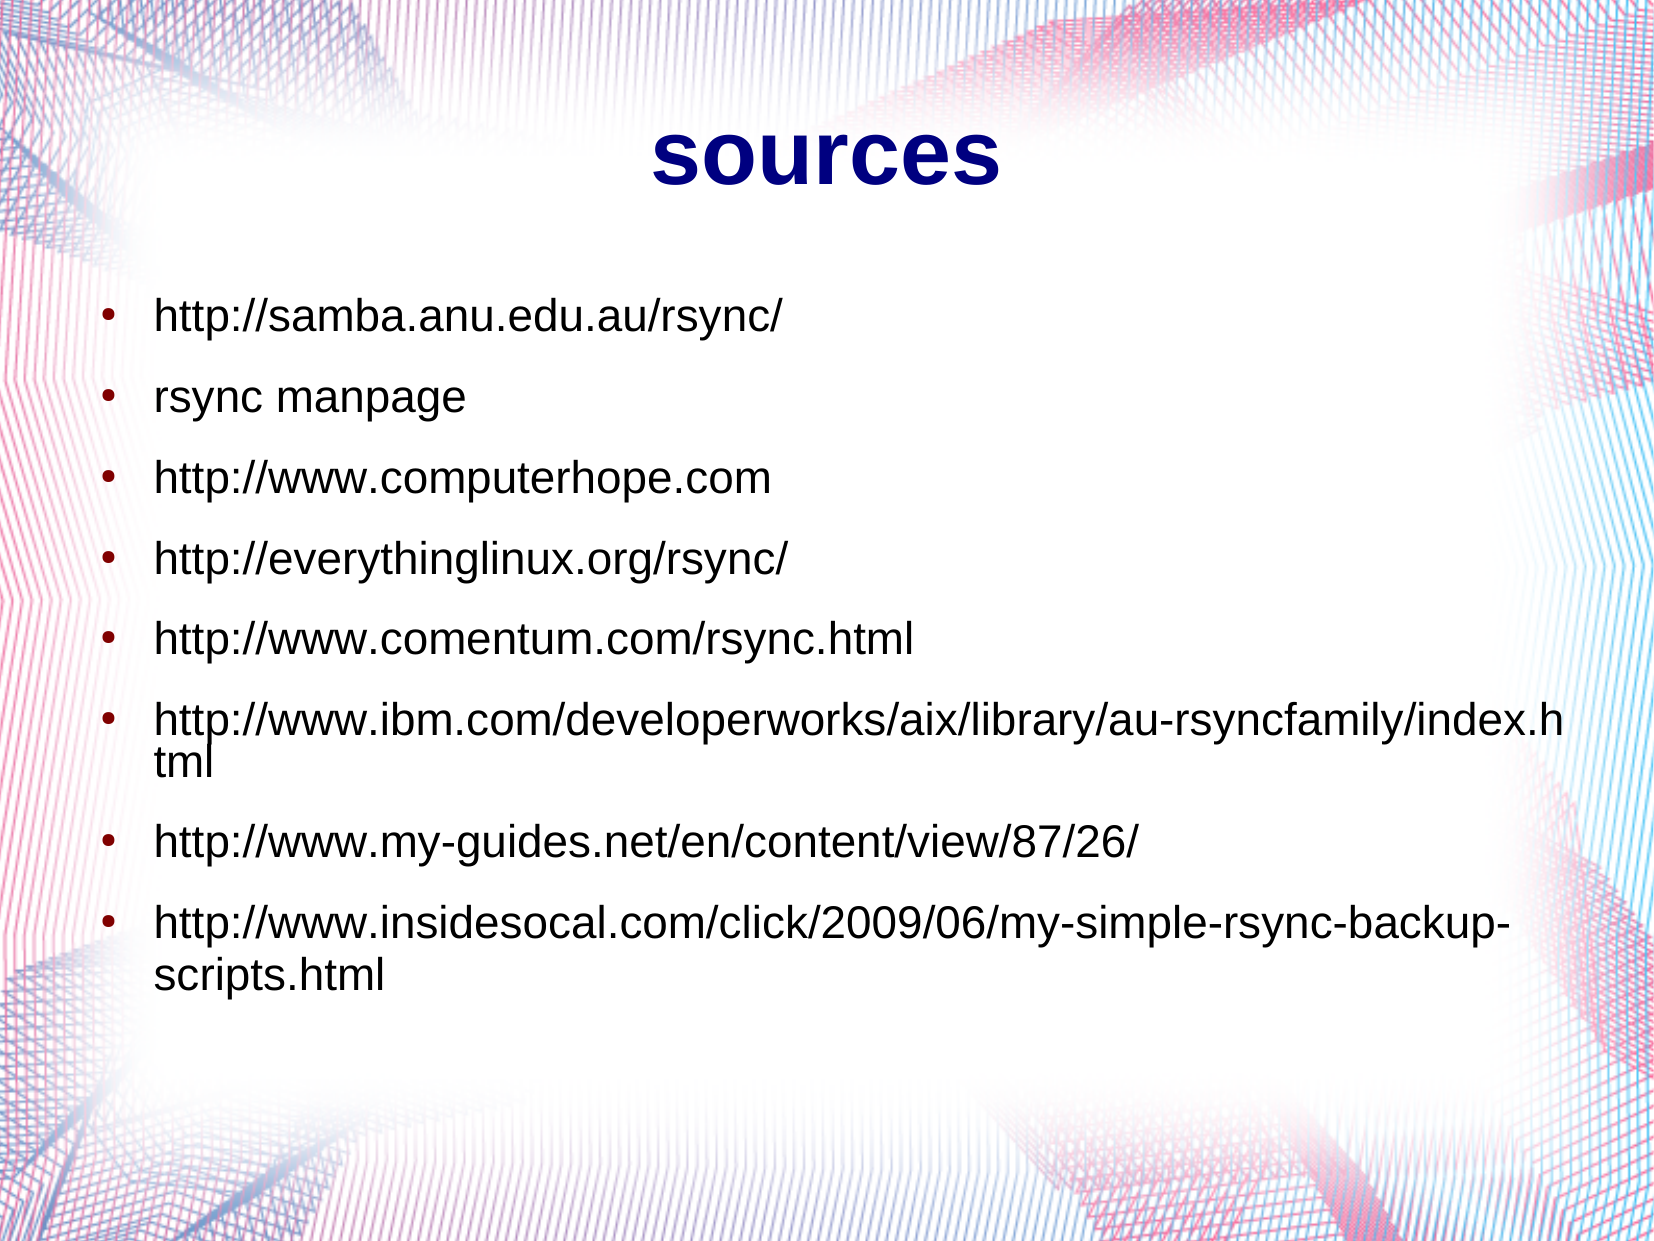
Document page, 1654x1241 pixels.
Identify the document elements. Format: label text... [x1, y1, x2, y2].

title sources [82, 56, 1571, 250]
picture [0, 0, 1654, 1241]
list http://samba.anu.edu.au/rsync/ rsync manpage http://www.computerhope.com http://everythinglinux.org/rsync/ http://www.comentum.com/rsync.html http://www.ibm.com/developerworks/aix/library/au-rsyncfamily/index.html http://www.my-guides.net/en/content/view/87/26/ http://www.insidesocal.com/click/2009/06/my-simple-rsync-backup-scripts.html [82, 290, 1571, 1094]
